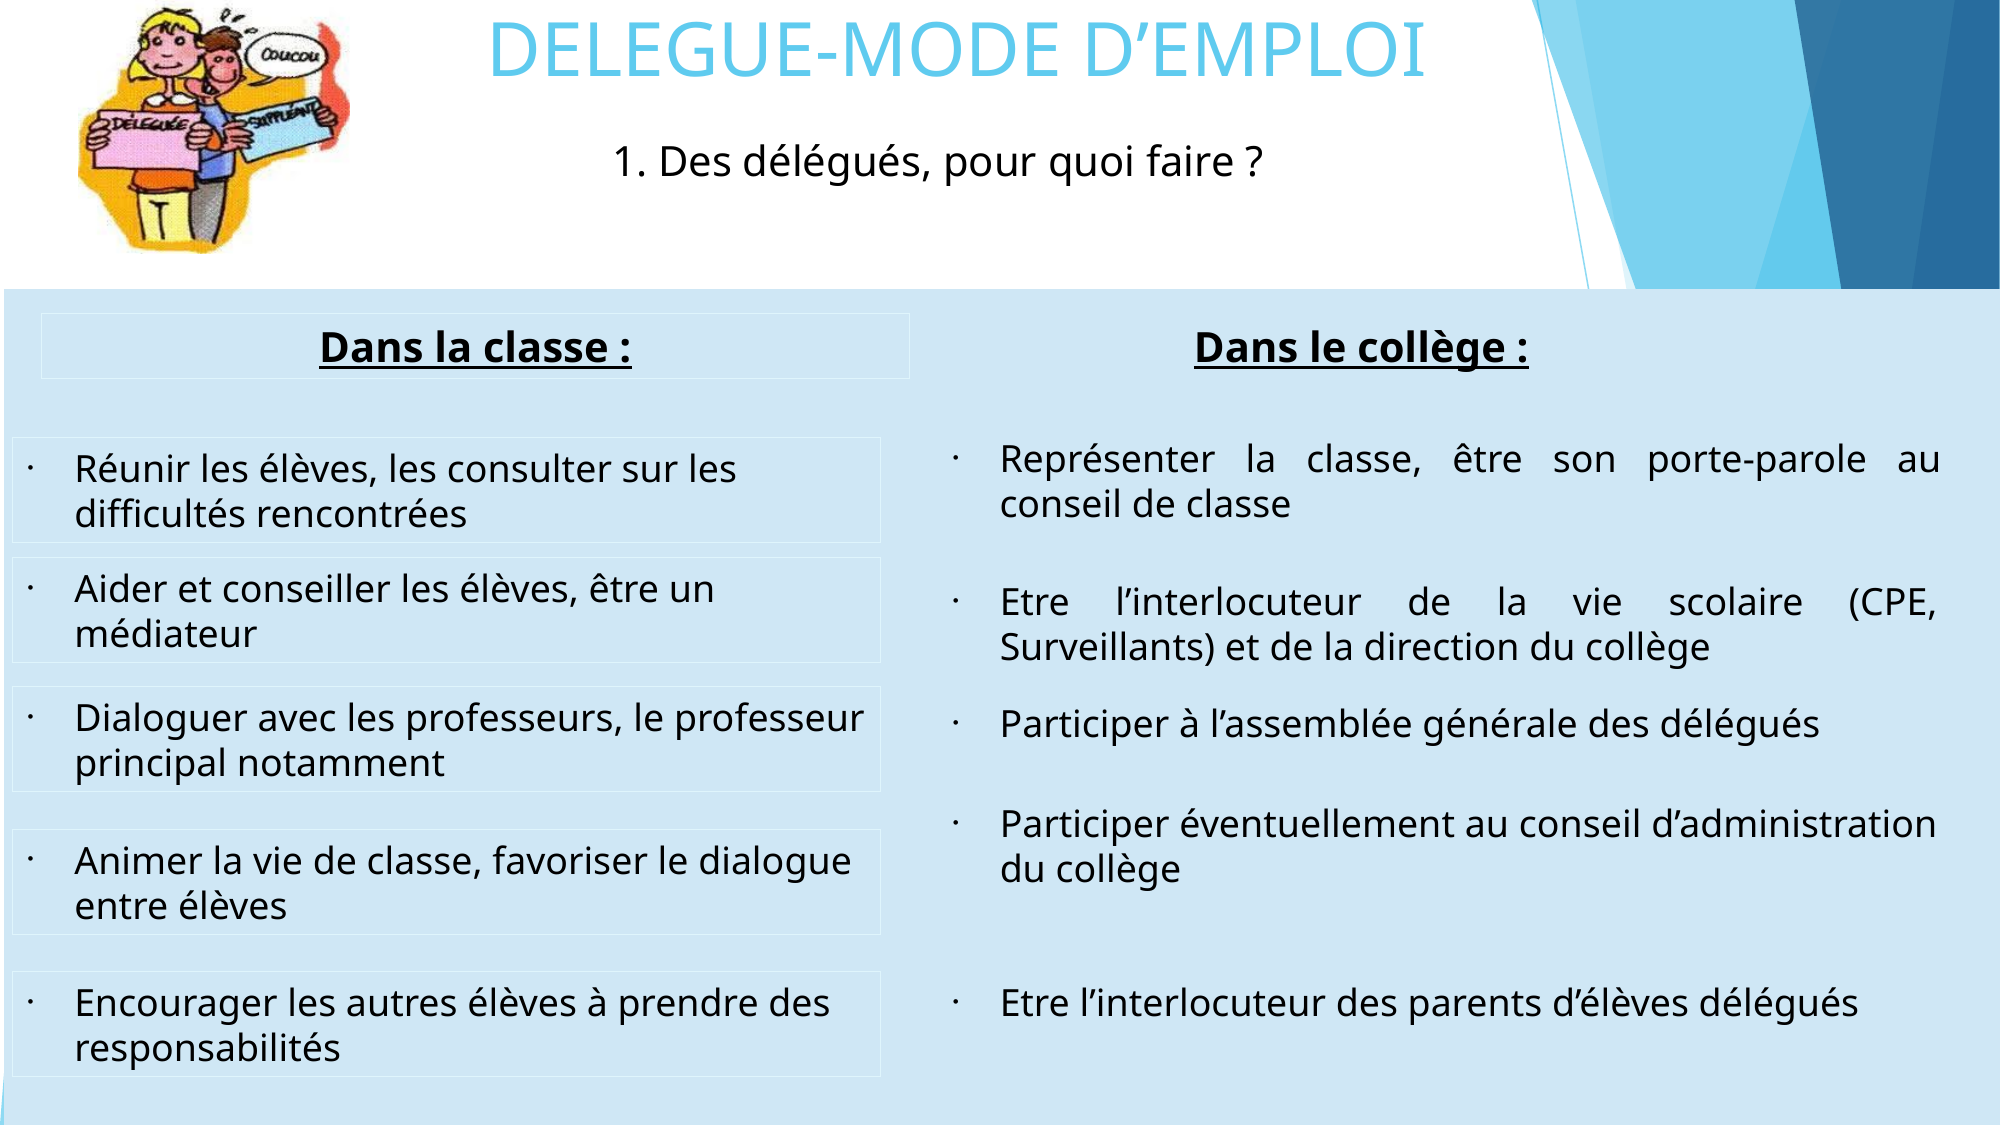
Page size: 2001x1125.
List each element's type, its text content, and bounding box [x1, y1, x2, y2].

text_box 1. Des délégués, pour quoi faire ? [540, 127, 1336, 193]
text_box Dans le collège : [1179, 313, 1544, 379]
text_box Animer la vie de classe, favoriser le dialogue entre élèves [12, 829, 881, 935]
text_box Représenter la classe, être son porte-parole au conseil de classe [938, 428, 1958, 533]
table_header [4, 289, 902, 1125]
text_box Dans la classe : [41, 313, 910, 379]
text_box Aider et conseiller les élèves, être un médiateur [12, 557, 881, 663]
text_box Etre l’interlocuteur de la vie scolaire (CPE, Surveillants) et de la direction du collège [938, 570, 1954, 726]
picture [78, 0, 350, 254]
text_box Réunir les élèves, les consulter sur les difficultés rencontrées [12, 437, 881, 543]
text_box Participer à l’assemblée générale des délégués [938, 692, 1881, 792]
title DELEGUE-MODE D’EMPLOI [350, 0, 1638, 134]
table_header [902, 289, 2000, 1125]
text_box Participer éventuellement au conseil d’administration du collège [938, 792, 1954, 943]
text_box Dialoguer avec les professeurs, le professeur principal notamment [12, 686, 881, 792]
text_box Etre l’interlocuteur des parents d’élèves délégués [938, 971, 1954, 1032]
text_box Encourager les autres élèves à prendre des responsabilités [12, 971, 881, 1077]
